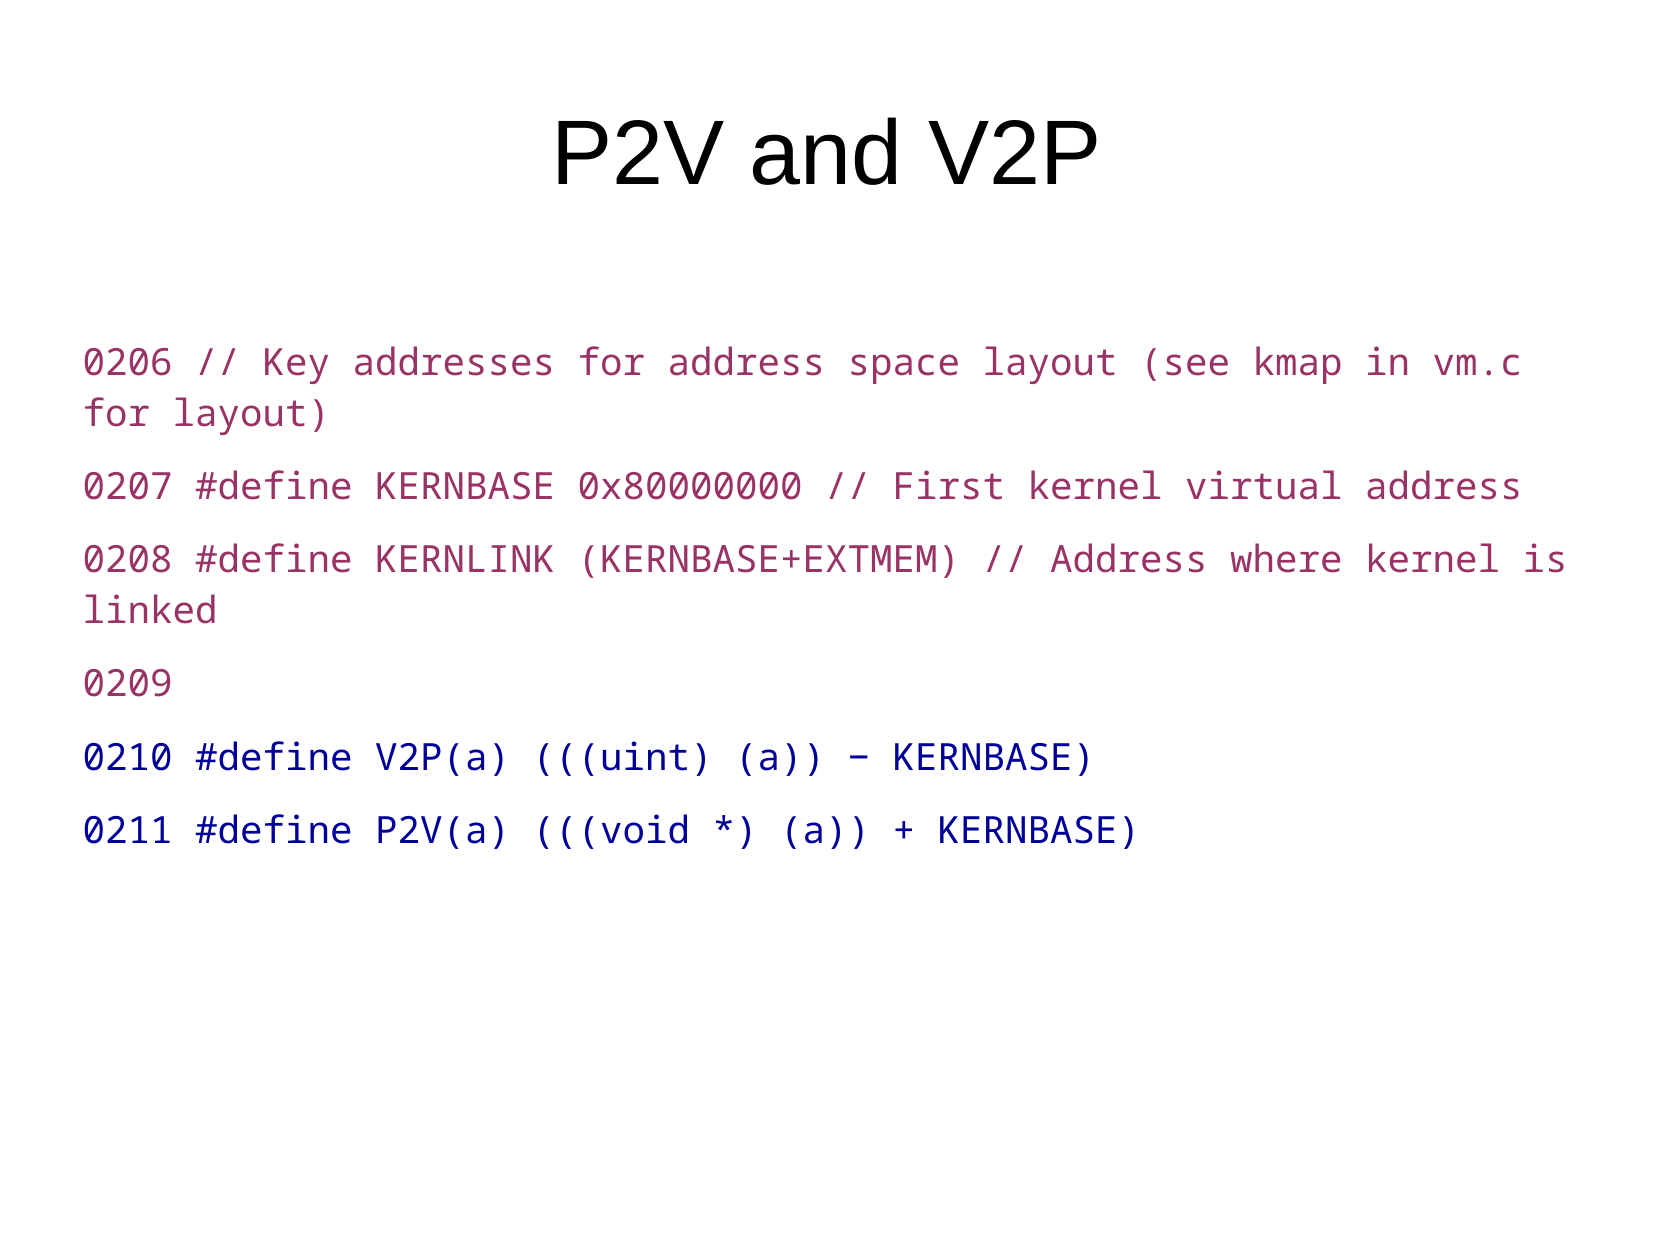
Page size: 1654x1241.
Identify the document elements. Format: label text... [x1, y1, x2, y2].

title P2V and V2P [82, 49, 1571, 257]
list 0206 // Key addresses for address space layout (see kmap in vm.c for layout) 0207 #define KERNBASE 0x80000000 // First kernel virtual address 0208 #define KERNLINK (KERNBASE+EXTMEM) // Address where kernel is linked 0209 0210 #define V2P(a) (((uint) (a)) − KERNBASE) 0211 #define P2V(a) (((void *) (a)) + KERNBASE) [82, 262, 1571, 863]
